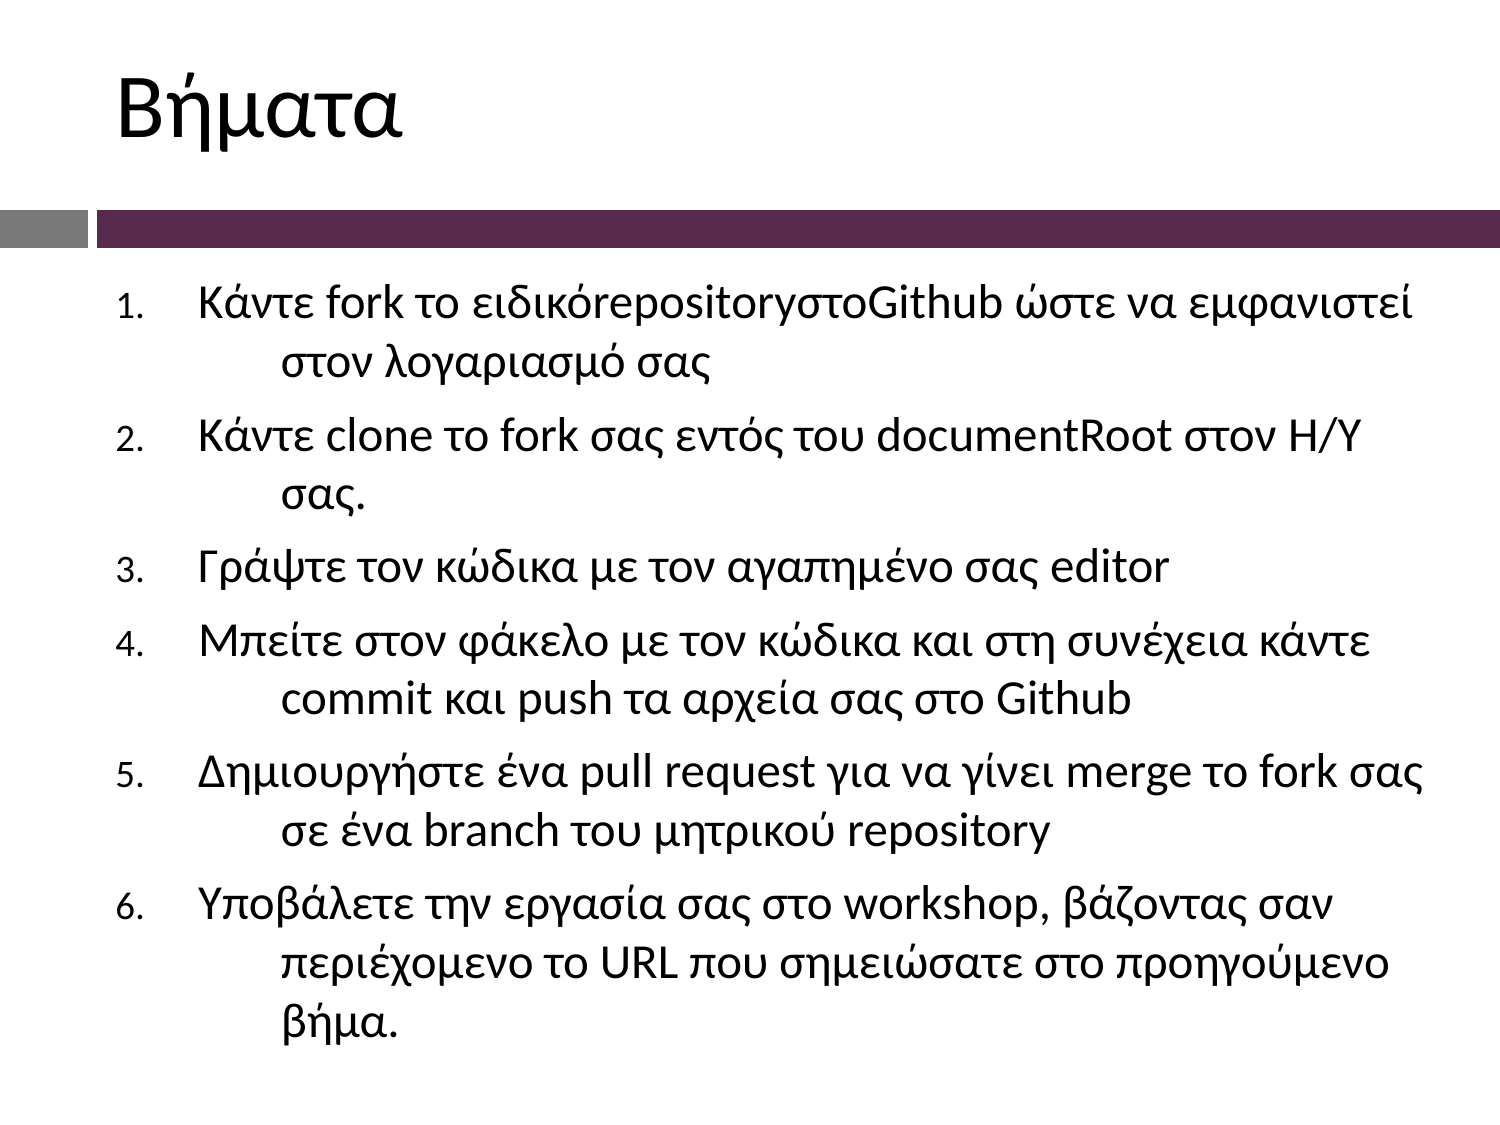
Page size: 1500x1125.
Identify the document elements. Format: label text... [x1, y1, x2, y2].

list Κάντε fork το ειδικό repository στο Github ώστε να εμφανιστεί στον λογαριασμό σας Κάντε clone το fork σας εντός του documentRoot στον H/Y σας. Γράψτε τον κώδικα με τον αγαπημένο σας editor Μπείτε στον φάκελο με τον κώδικα και στη συνέχεια κάντε commit και push τα αρχεία σας στο Github Δημιουργήστε ένα pull request για να γίνει merge το fork σας σε ένα branch του μητρικού repository Υποβάλετε την εργασία σας στο workshop, βάζοντας σαν περιέχομενο το URL που σημειώσατε στο προηγούμενο βήμα. [100, 262, 1438, 1059]
title Βήματα [100, 19, 1438, 182]
